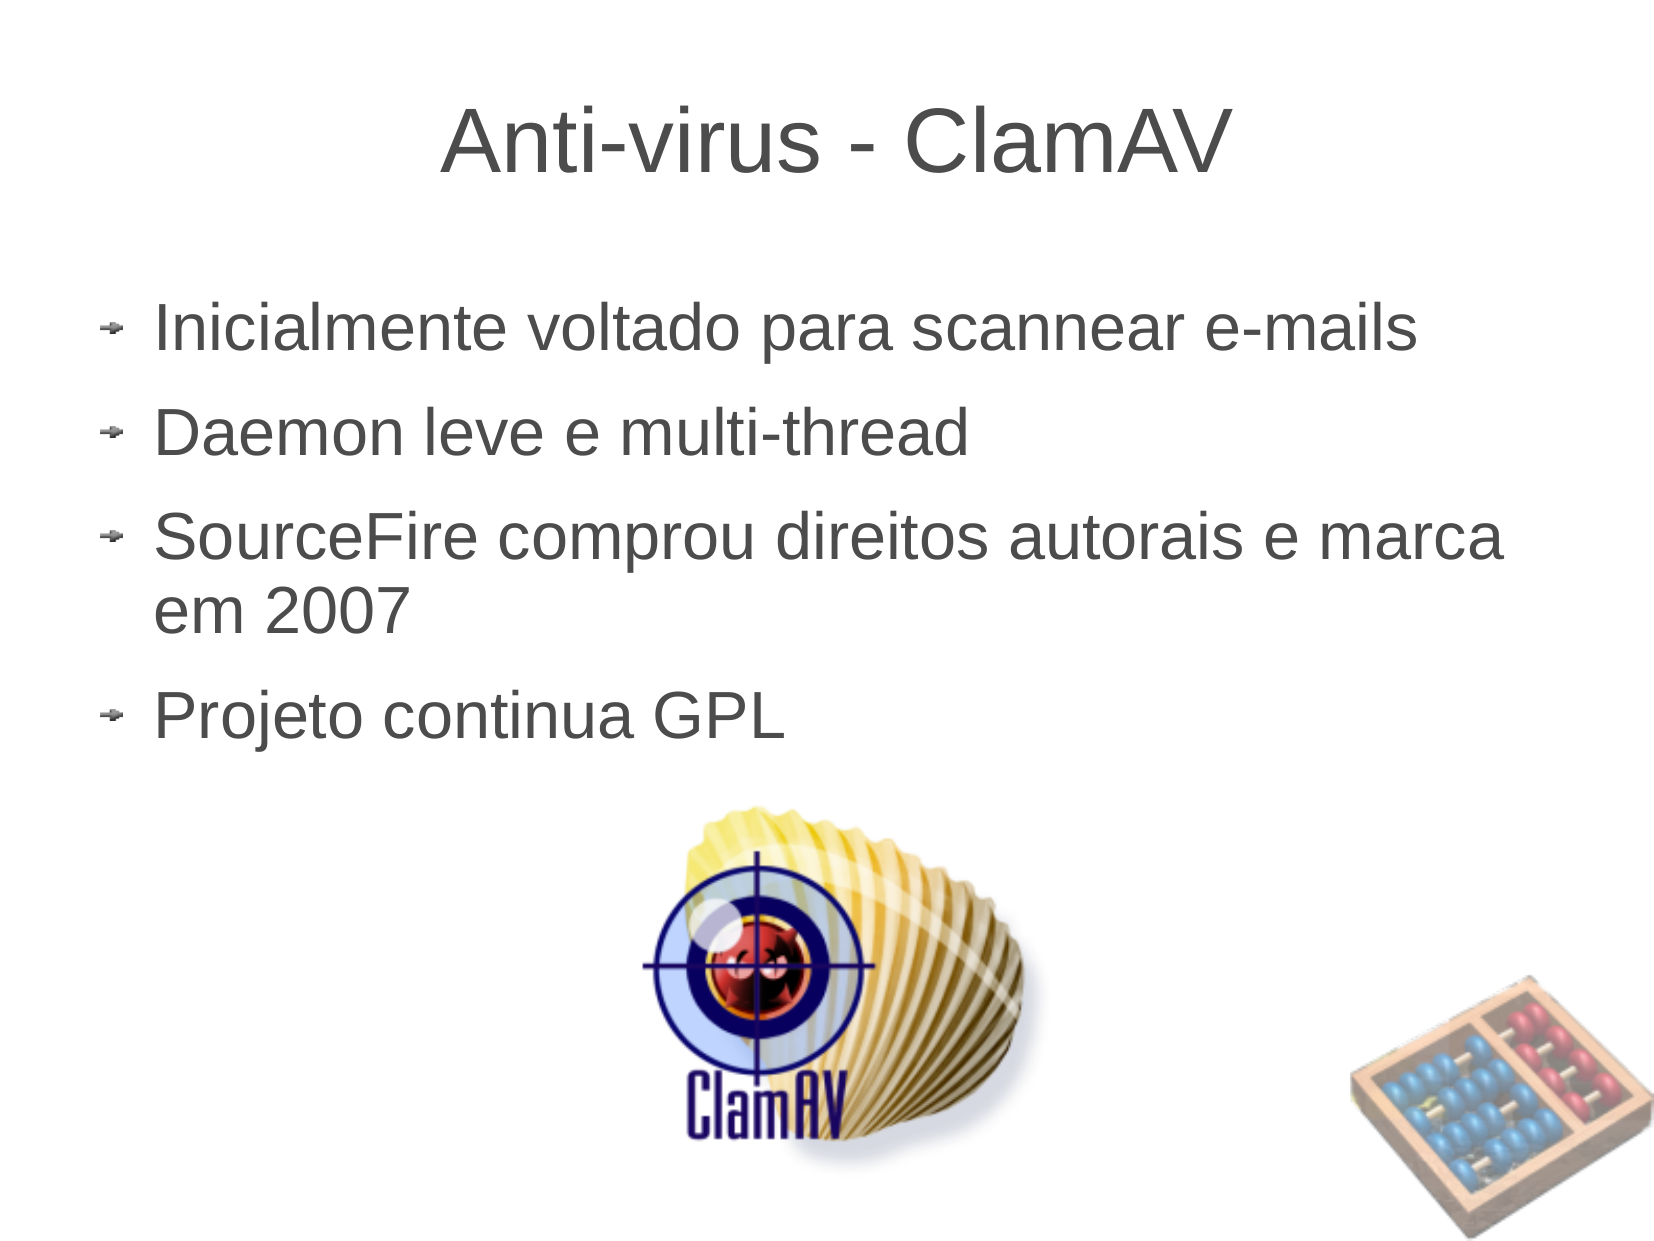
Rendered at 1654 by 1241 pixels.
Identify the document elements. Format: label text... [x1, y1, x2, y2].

list Inicialmente voltado para scannear e-mails Daemon leve e multi-thread SourceFire comprou direitos autorais e marca em 2007 Projeto continua GPL [82, 290, 1571, 1109]
title Anti-virus - ClamAV [75, 44, 1601, 238]
picture [637, 783, 1055, 1201]
